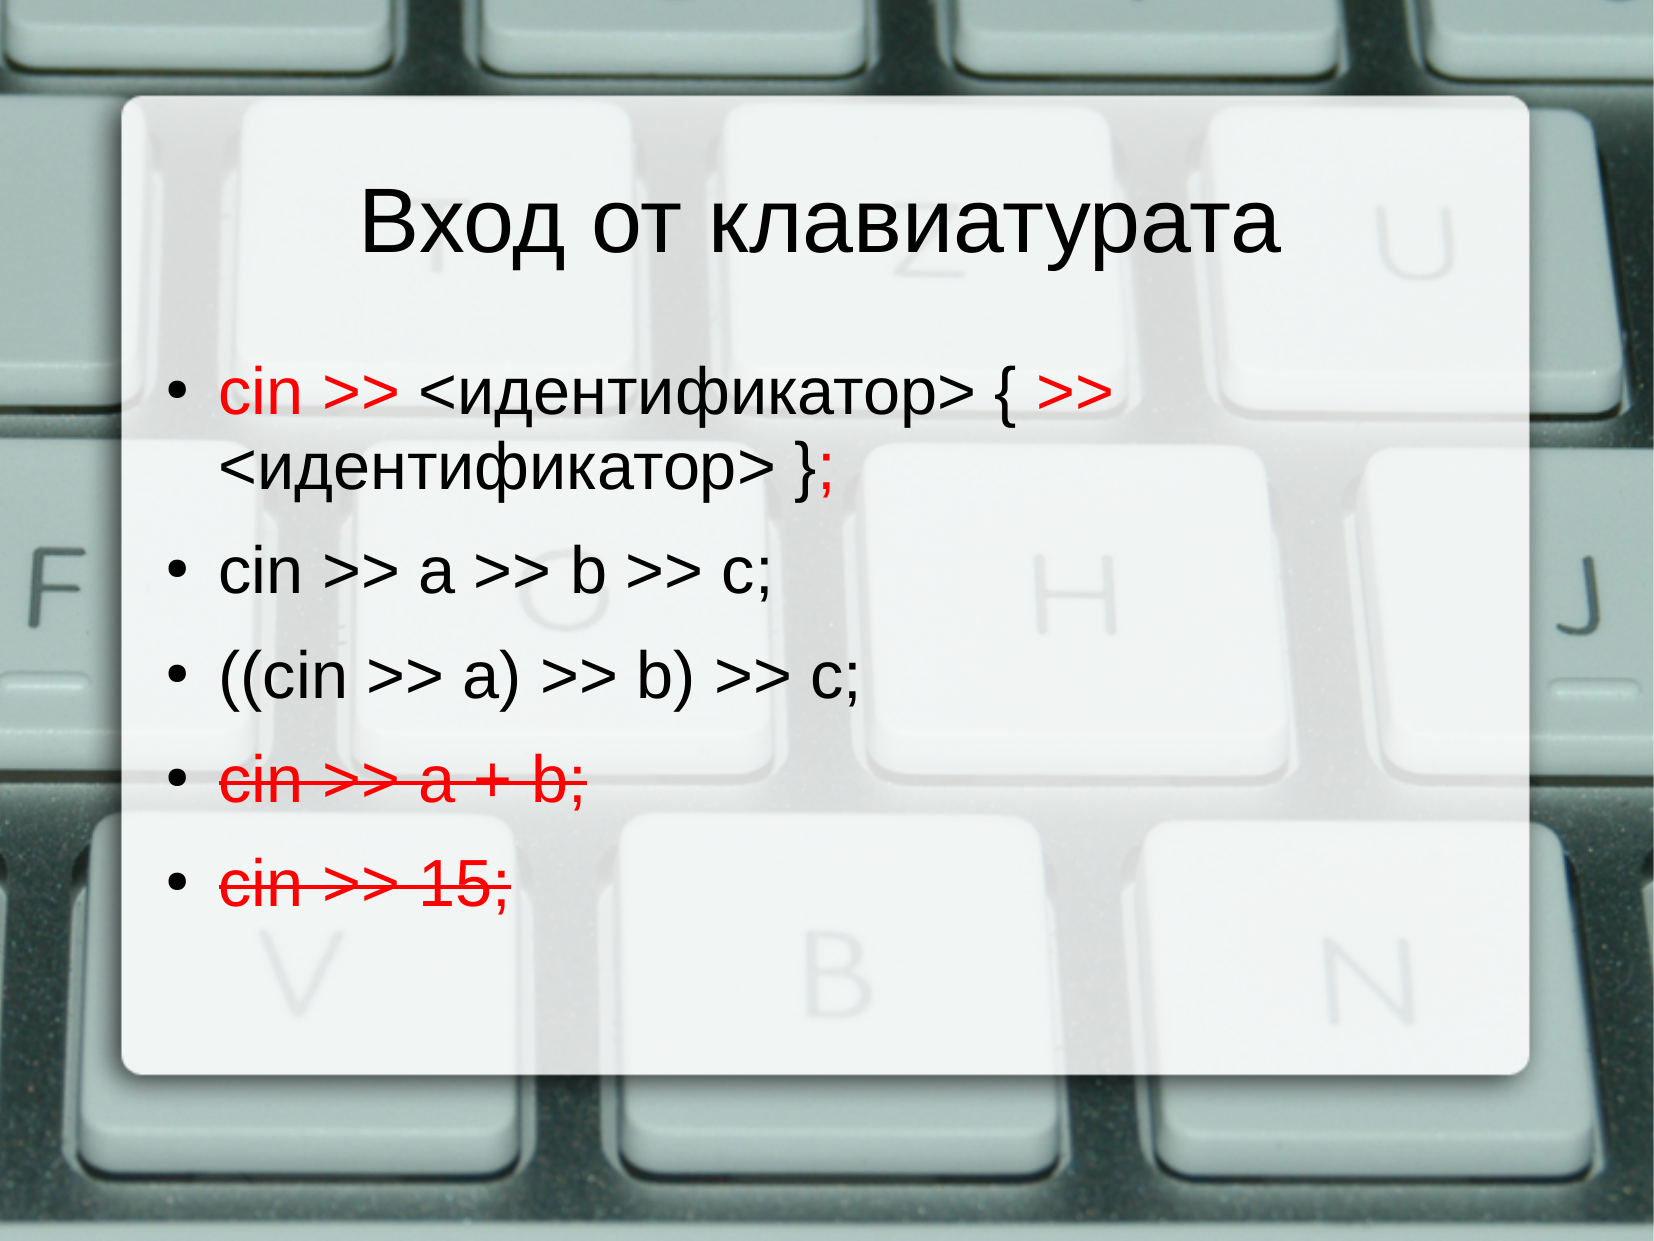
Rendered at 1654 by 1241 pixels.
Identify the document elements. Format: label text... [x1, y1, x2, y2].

title Вход от клавиатурата [135, 117, 1506, 325]
picture [0, 0, 1654, 1241]
list cin >> <идентификатор> { >> <идентификатор> }; cin >> a >> b >> c; ((cin >> a) >> b) >> c; cin >> a + b; cin >> 15; [147, 354, 1506, 1074]
